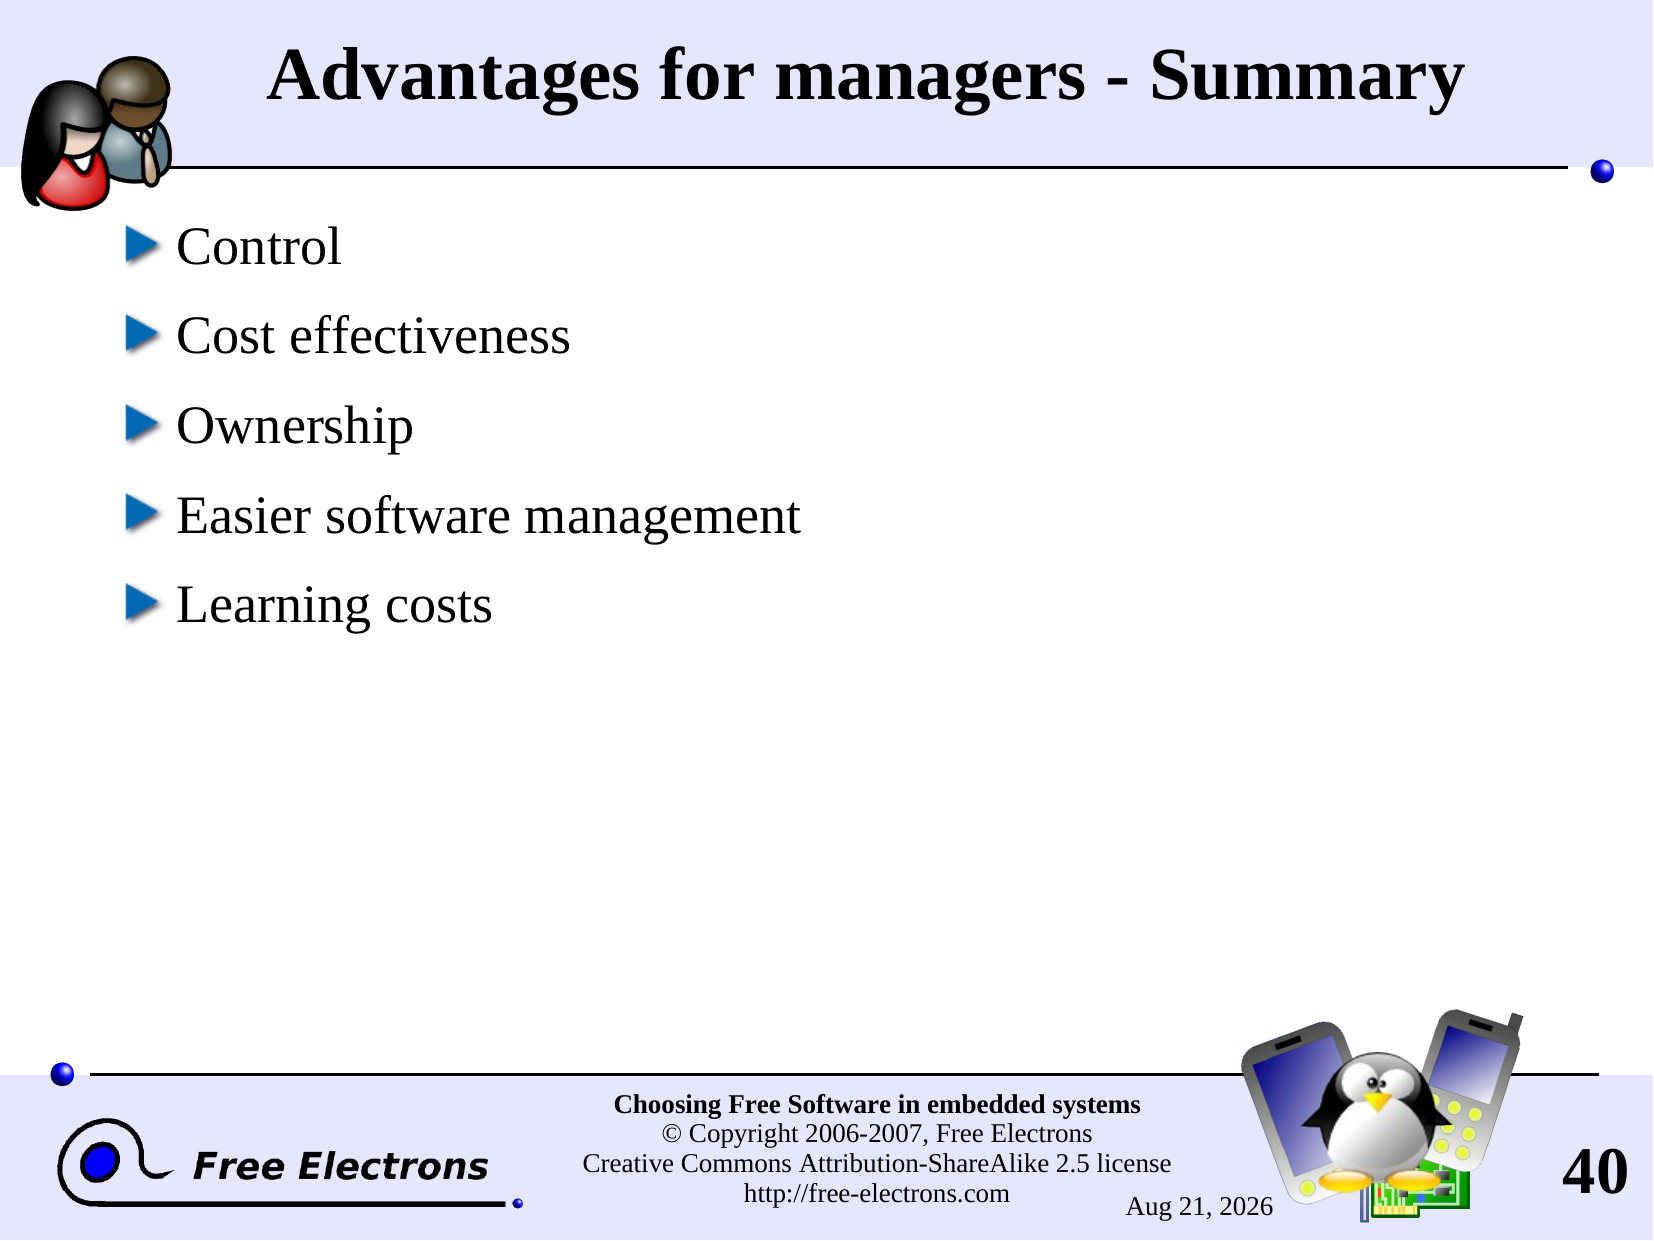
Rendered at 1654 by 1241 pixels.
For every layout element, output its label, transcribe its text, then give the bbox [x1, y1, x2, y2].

picture [1231, 1007, 1538, 1240]
picture [50, 1107, 527, 1216]
title Advantages for managers - Summary [169, 25, 1527, 124]
list Control Cost effectiveness Ownership Easier software management Learning costs [105, 216, 1518, 1066]
picture [21, 56, 172, 211]
